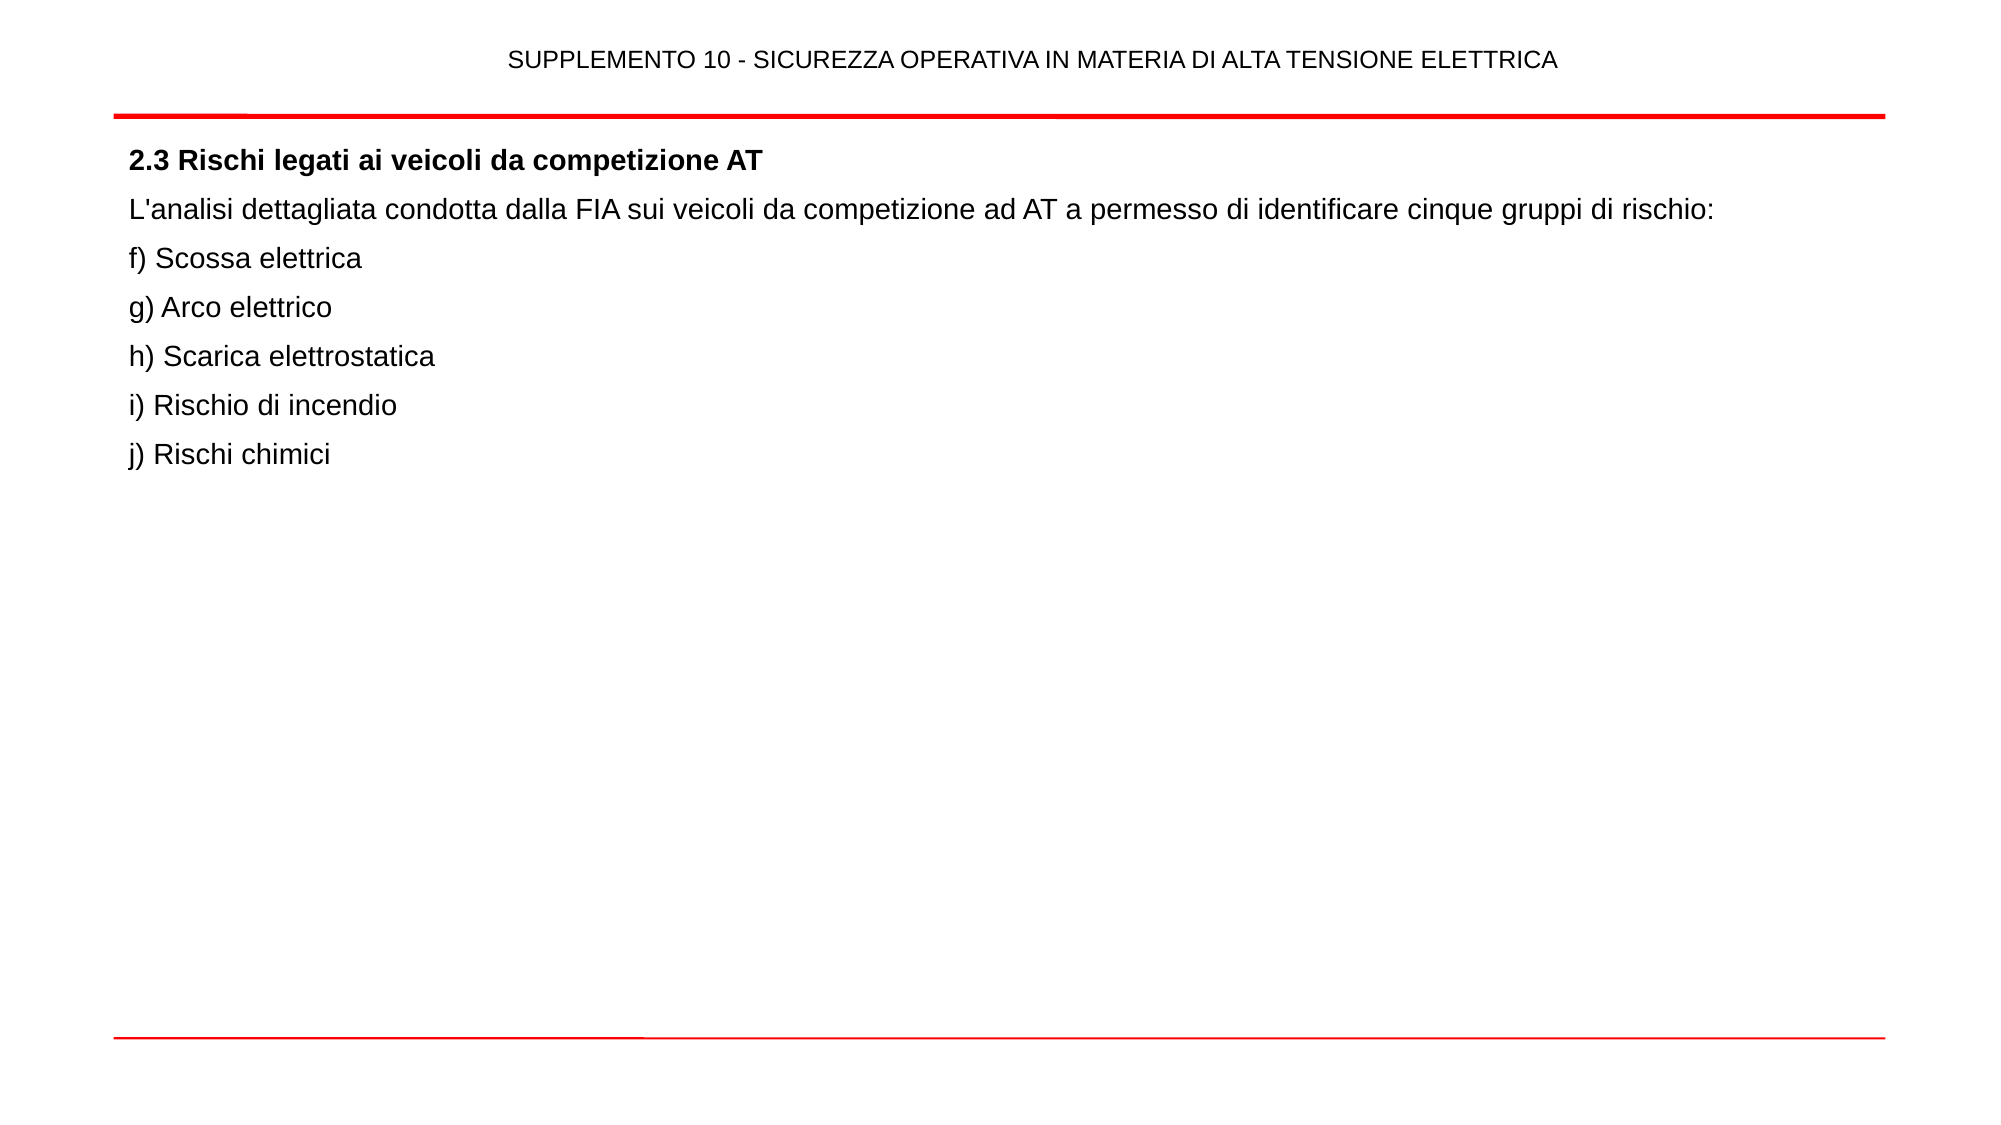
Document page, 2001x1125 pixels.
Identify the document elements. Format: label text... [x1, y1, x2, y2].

text_box 2.3 Rischi legati ai veicoli da competizione AT L'analisi dettagliata condotta dalla FIA sui veicoli da competizione ad AT a permesso di identificare cinque gruppi di rischio: f) Scossa elettrica g) Arco elettrico h) Scarica elettrostatica i) Rischio di incendio j) Rischi chimici [114, 119, 1886, 479]
text_box SUPPLEMENTO 10 - SICUREZZA OPERATIVA IN MATERIA DI ALTA TENSIONE ELETTRICA [173, 38, 1895, 82]
